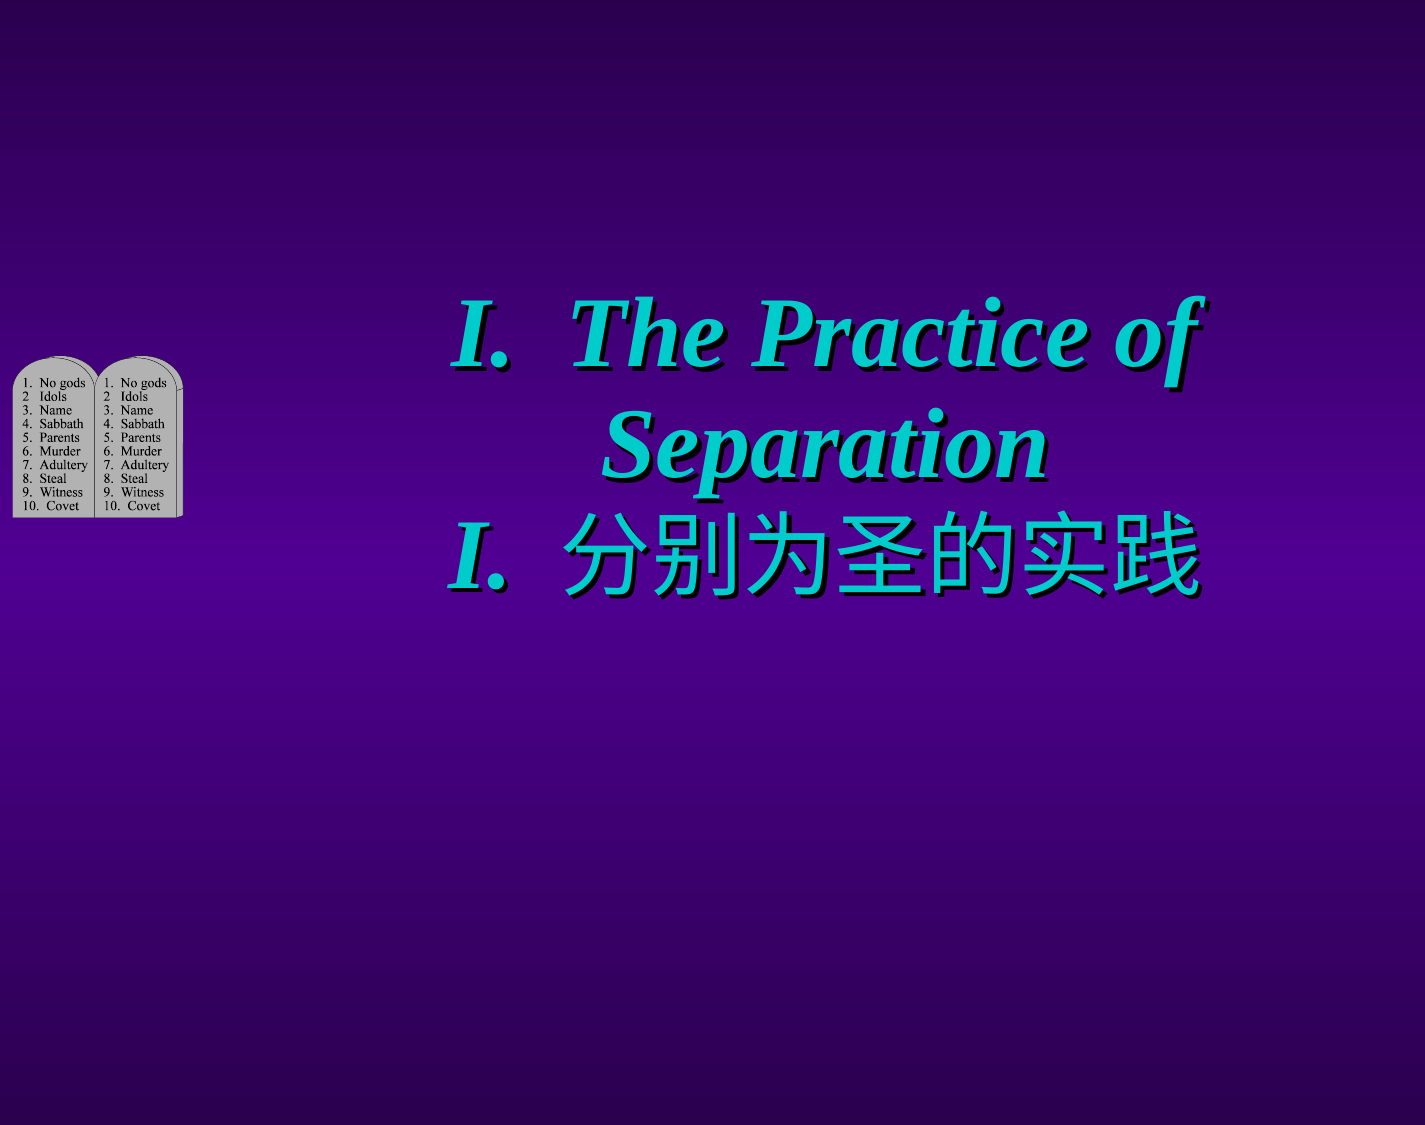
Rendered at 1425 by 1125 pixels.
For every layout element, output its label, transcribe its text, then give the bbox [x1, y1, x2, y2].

title I. The Practice of Separation I. 分别为圣的实践 [225, 270, 1425, 618]
